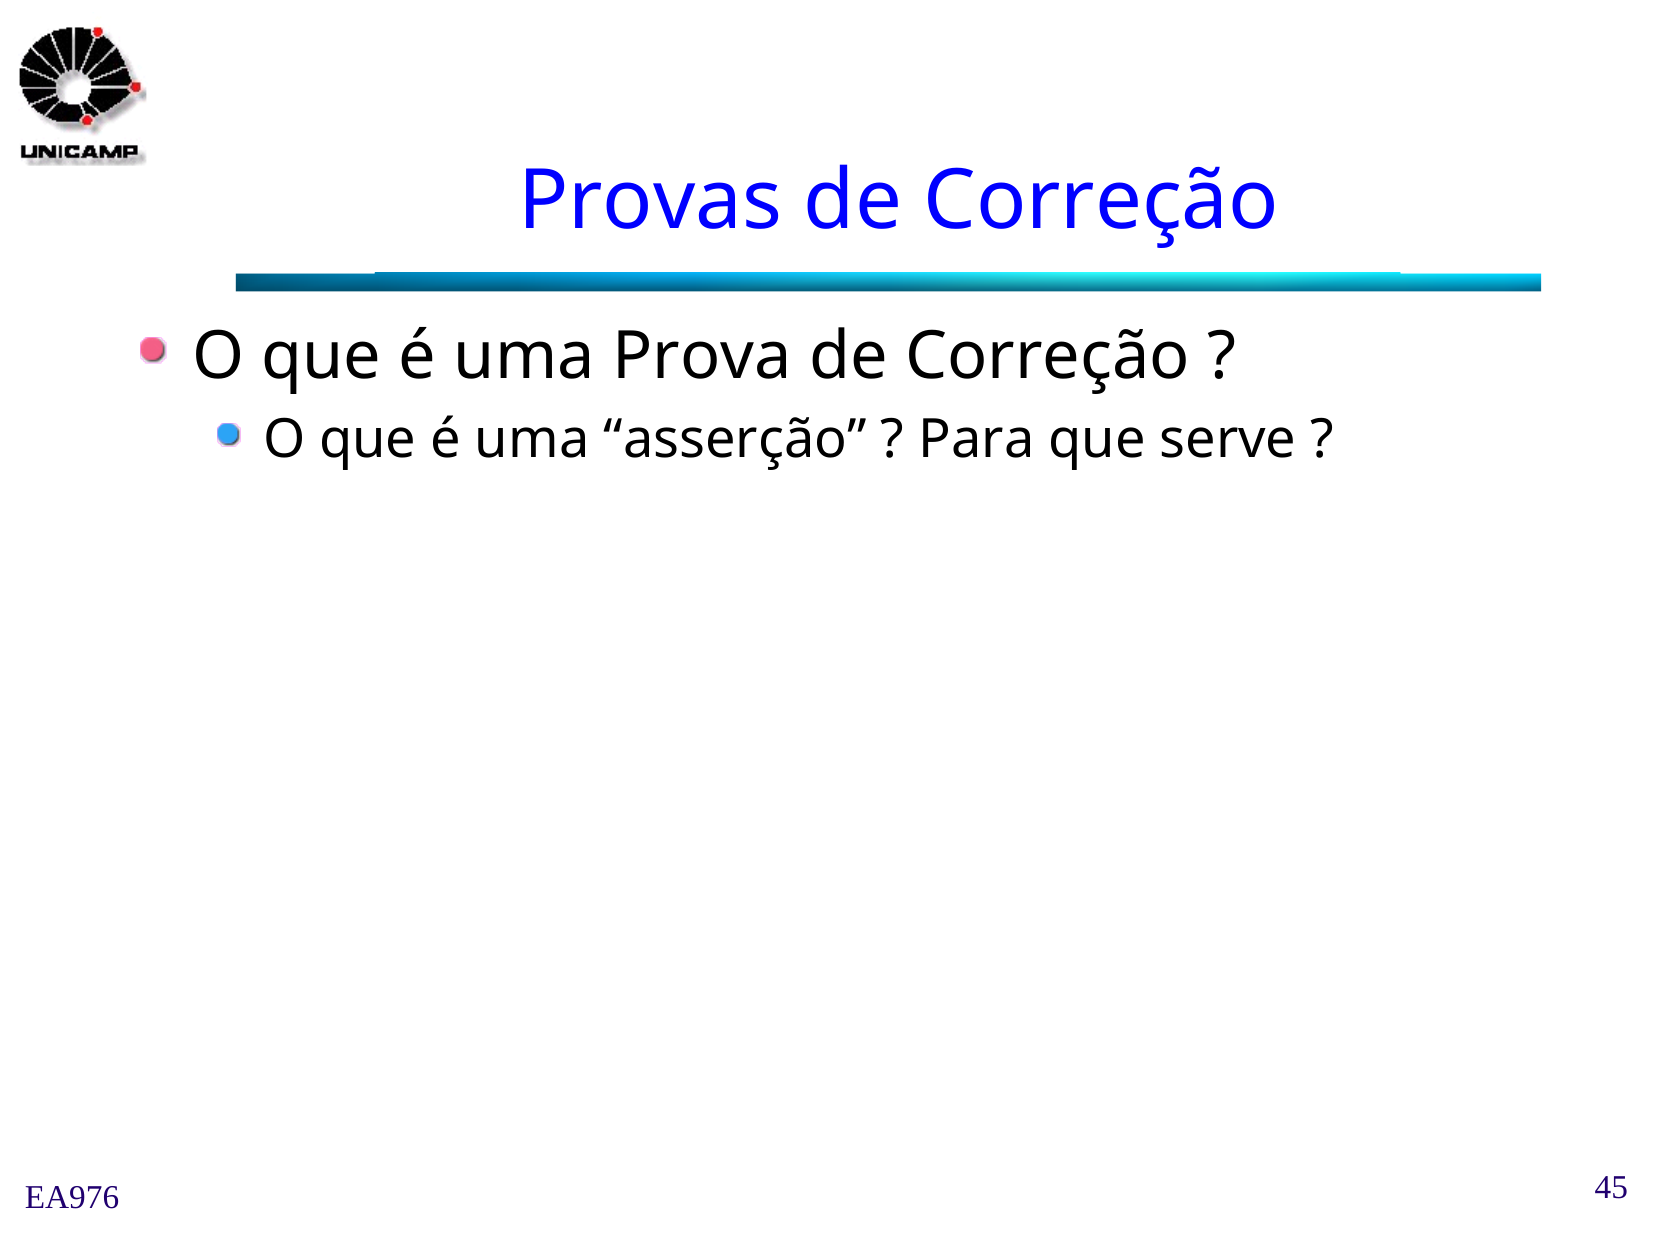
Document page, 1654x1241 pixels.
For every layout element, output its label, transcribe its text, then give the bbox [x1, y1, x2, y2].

title Provas de Correção [264, 57, 1534, 250]
list O que é uma Prova de Correção ? O que é uma “asserção” ? Para que serve ? [121, 309, 1534, 1182]
picture [125, 272, 1654, 295]
